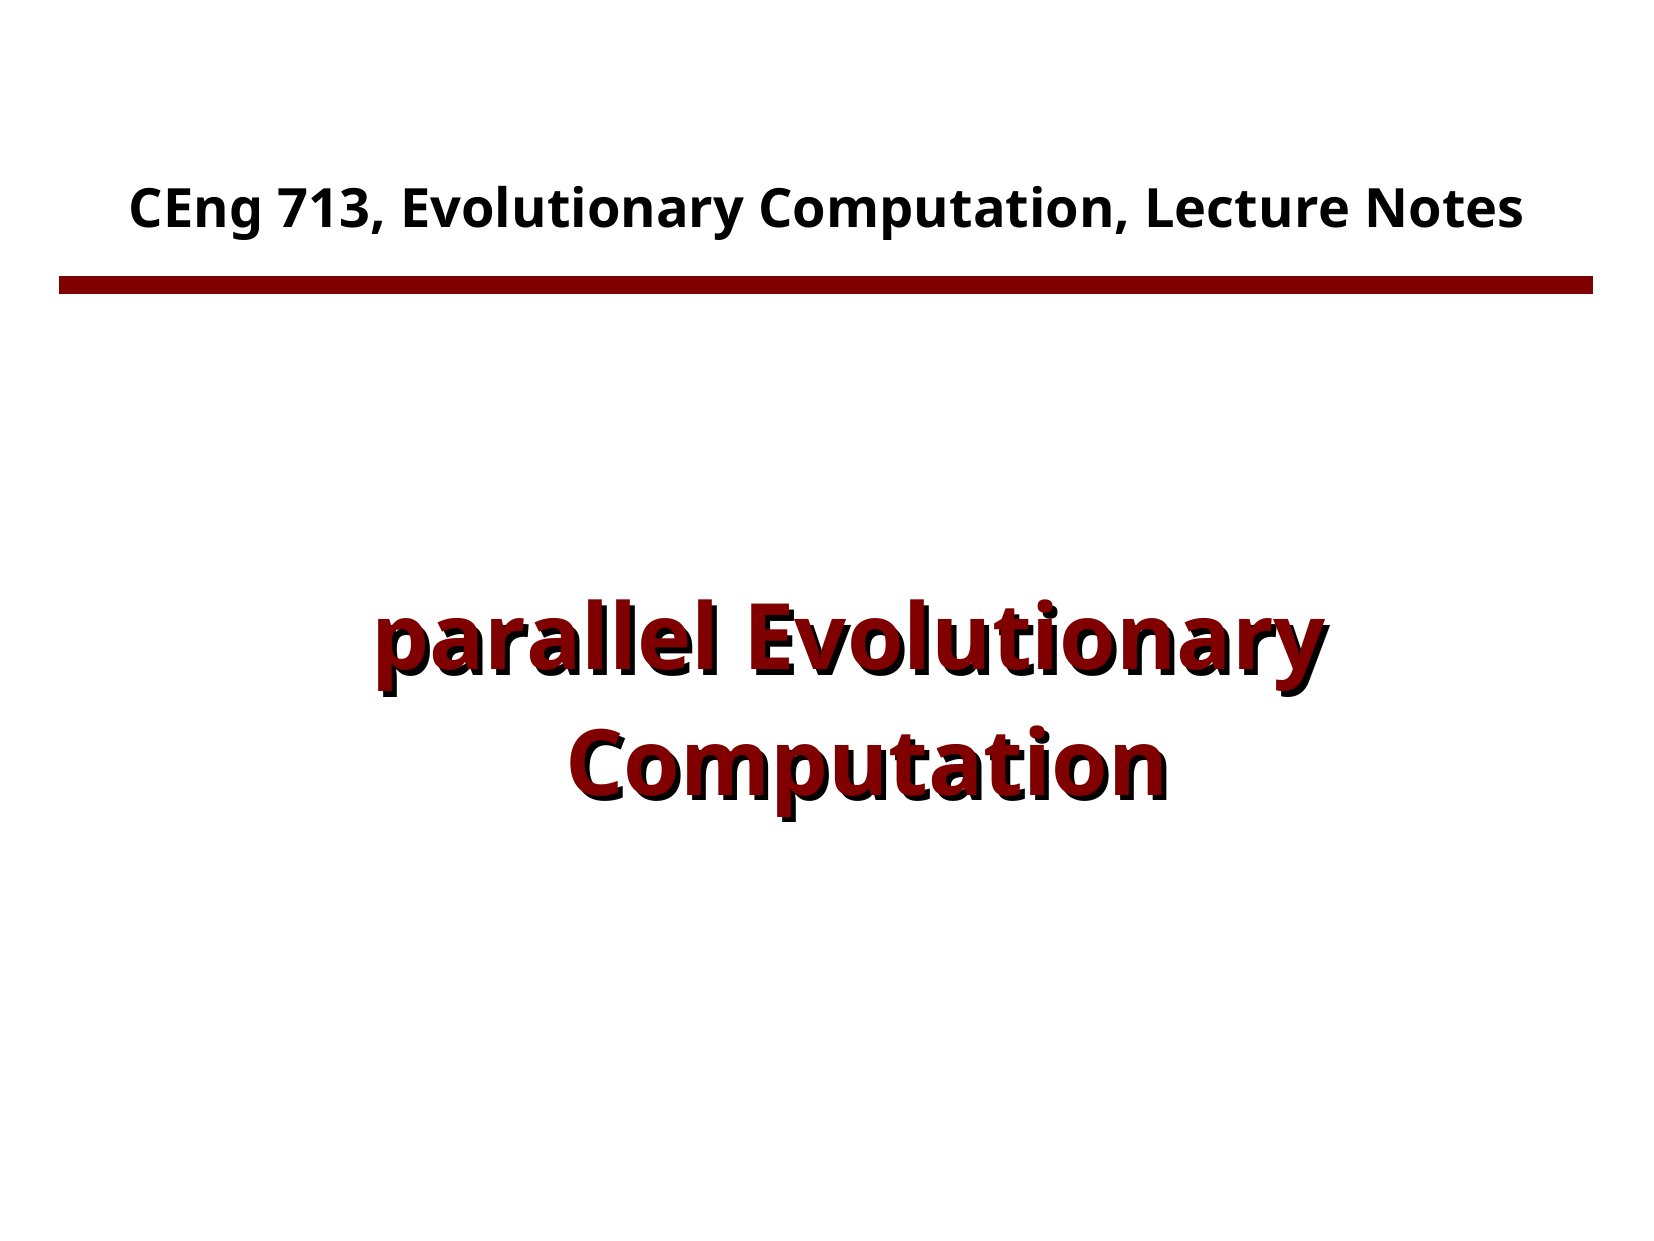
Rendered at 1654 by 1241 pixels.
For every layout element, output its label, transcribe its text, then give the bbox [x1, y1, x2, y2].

title CEng 713, Evolutionary Computation, Lecture Notes [121, 110, 1534, 303]
subtitle parallel Evolutionary Computation [125, 493, 1538, 901]
